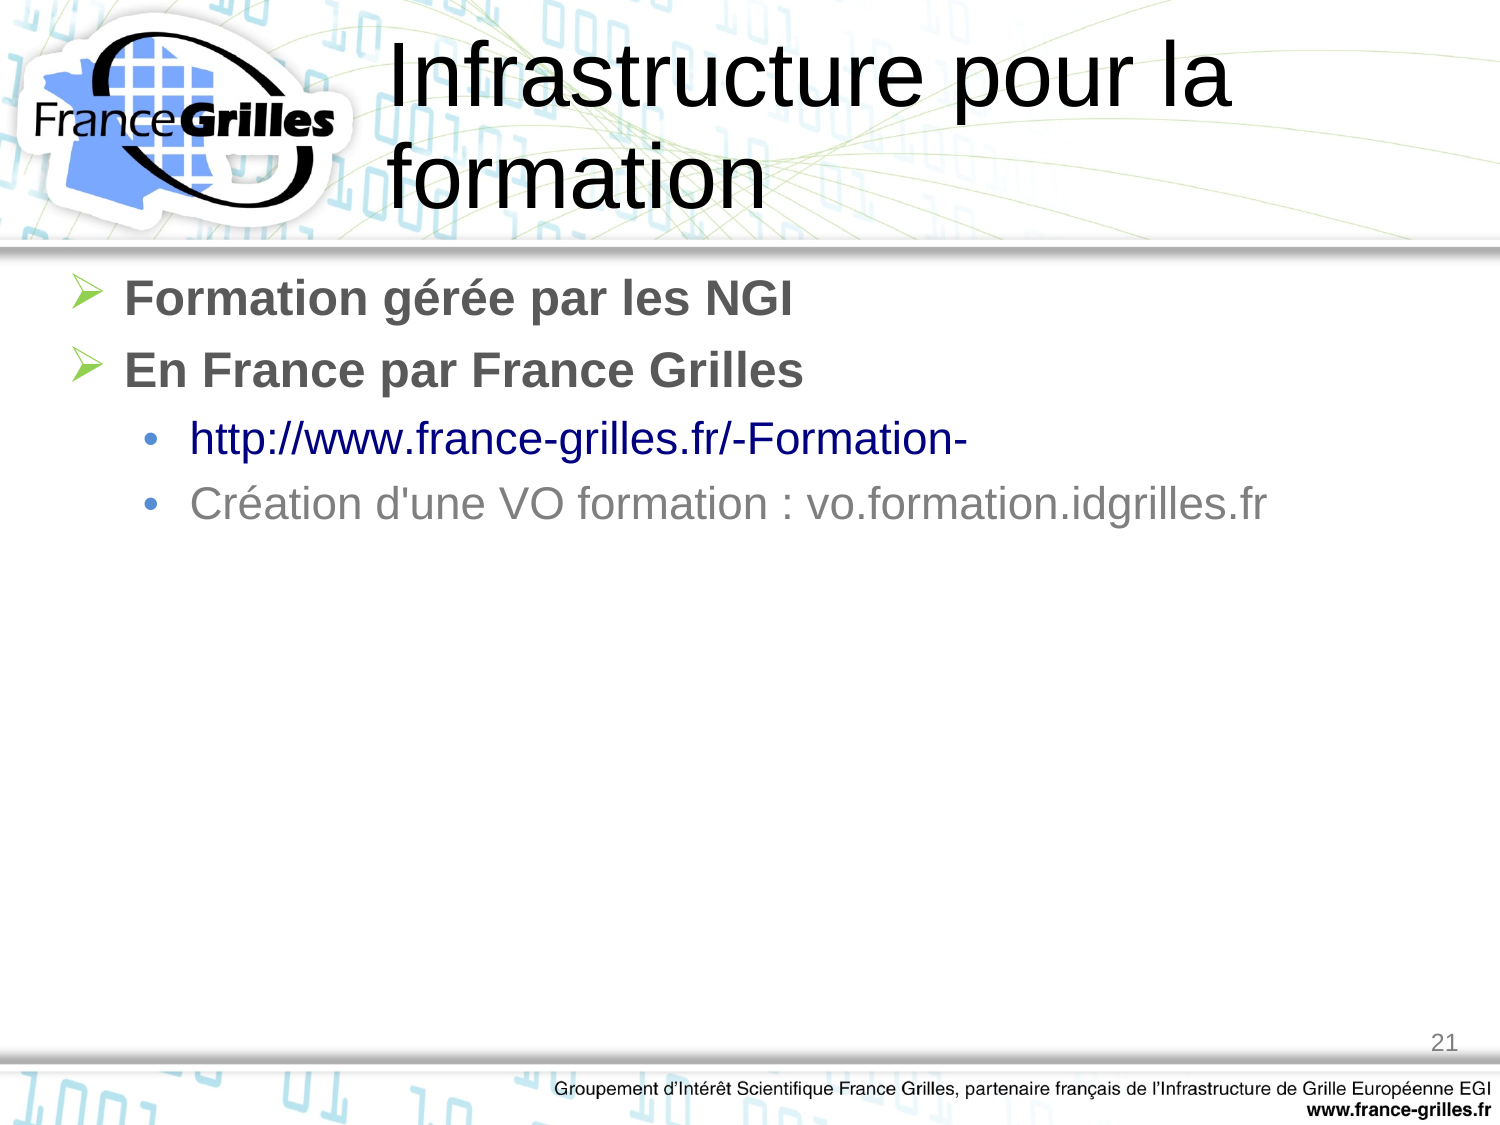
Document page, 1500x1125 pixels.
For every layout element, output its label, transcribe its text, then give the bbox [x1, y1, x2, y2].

list Formation gérée par les NGI En France par France Grilles http://www.france-grilles.fr/-Formation- Création d'une VO formation : vo.formation.idgrilles.fr [53, 262, 1459, 1024]
picture [0, 0, 1500, 1125]
title Infrastructure pour la formation [372, 4, 1459, 248]
